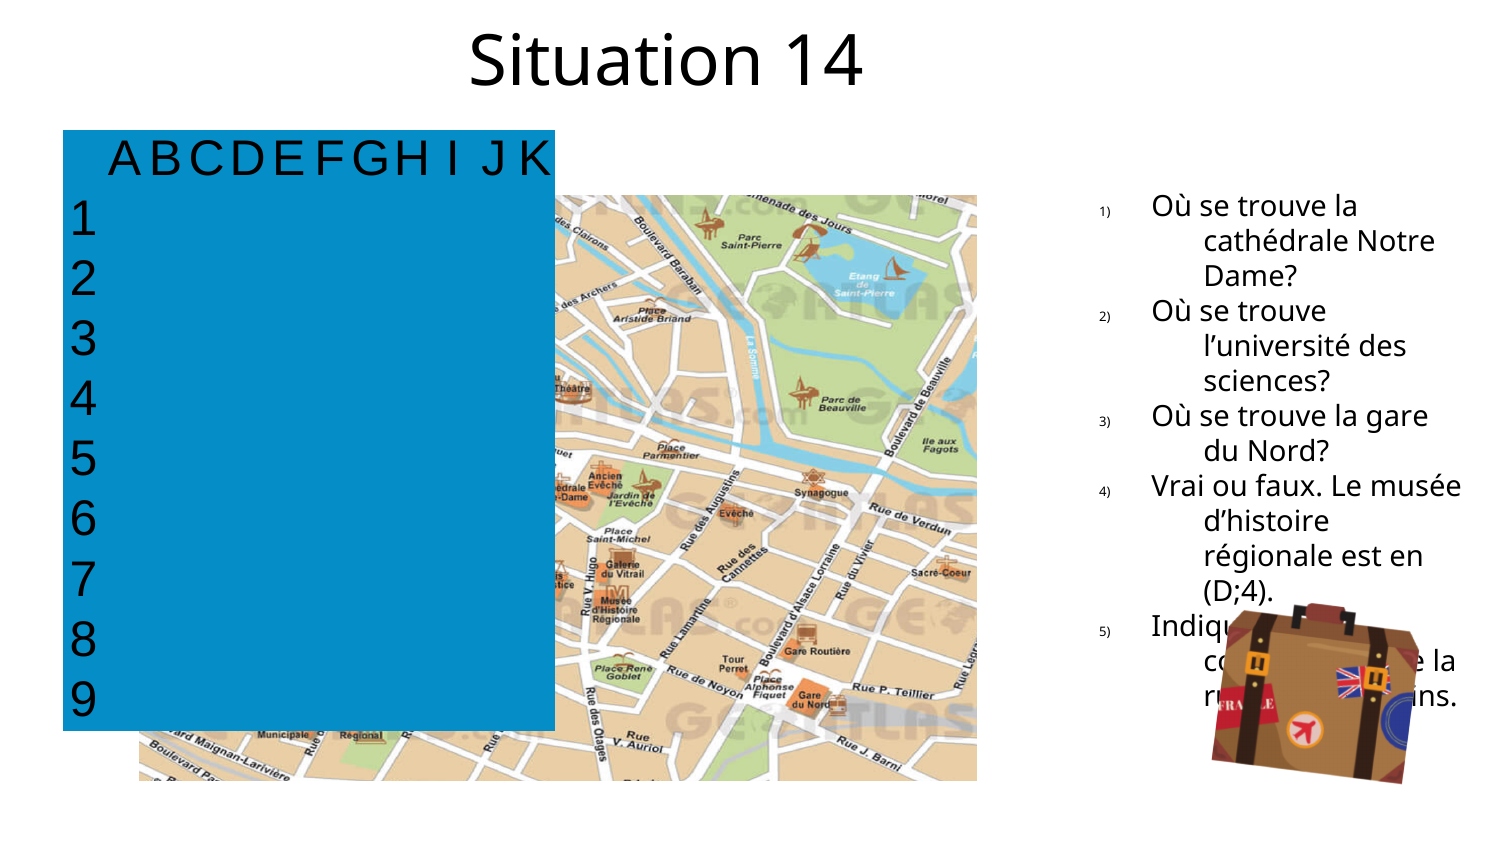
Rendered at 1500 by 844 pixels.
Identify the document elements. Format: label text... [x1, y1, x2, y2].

table_cell [391, 311, 432, 371]
table_cell [391, 371, 432, 431]
table_cell 2 [63, 250, 104, 311]
table_cell [432, 611, 473, 671]
table_cell [432, 250, 473, 311]
table_cell [473, 311, 514, 371]
table_cell [186, 311, 227, 371]
table_cell [473, 371, 514, 431]
table_cell 9 [63, 671, 104, 731]
table_cell [268, 611, 309, 671]
table_cell [432, 311, 473, 371]
table_header F [309, 130, 350, 190]
table_cell [473, 551, 514, 611]
table_cell [309, 311, 350, 371]
table_header E [268, 130, 309, 190]
table_cell [145, 250, 186, 311]
table_cell [391, 551, 432, 611]
table_cell [145, 491, 186, 551]
table_cell [473, 250, 514, 311]
table_cell [186, 491, 227, 551]
table_cell [145, 431, 186, 491]
table_cell [145, 311, 186, 371]
table_cell [104, 371, 145, 431]
table_cell [268, 671, 309, 731]
table_cell [186, 611, 227, 671]
text_box Où se trouve la cathédrale Notre Dame? Où se trouve l’université des sciences? Où se trouve la gare du Nord? Vrai ou faux. Le musée d’histoire régionale est en (D;4). Indique les coordonnées de la rue des Augustins. [1038, 172, 1482, 592]
text_box Situation 14 [453, 0, 1219, 117]
table_header C [186, 130, 227, 190]
table_cell [432, 491, 473, 551]
table_cell [350, 491, 391, 551]
table_cell [145, 611, 186, 671]
table_cell [350, 671, 391, 731]
table_header H [391, 130, 432, 190]
picture [139, 195, 977, 781]
table_cell [309, 190, 350, 250]
table_cell [268, 250, 309, 311]
table_cell [514, 311, 555, 371]
table_cell [514, 671, 555, 731]
table_cell [309, 431, 350, 491]
table_cell [227, 611, 268, 671]
table_cell [432, 671, 473, 731]
table_cell [350, 431, 391, 491]
table_cell [227, 551, 268, 611]
table_cell [350, 551, 391, 611]
table_header K [514, 130, 555, 190]
table_cell [309, 491, 350, 551]
table_cell [186, 371, 227, 431]
table_cell [391, 190, 432, 250]
table_cell [104, 190, 145, 250]
table_cell [432, 190, 473, 250]
table_cell [350, 311, 391, 371]
table_cell [186, 431, 227, 491]
picture [1172, 556, 1445, 815]
table_cell [514, 371, 555, 431]
table_cell 5 [63, 431, 104, 491]
table_cell [104, 611, 145, 671]
table_header J [473, 130, 514, 190]
table_cell [309, 611, 350, 671]
table_header G [350, 130, 391, 190]
table_cell [104, 551, 145, 611]
table_cell [309, 371, 350, 431]
table_cell [514, 491, 555, 551]
table_cell [186, 190, 227, 250]
table_cell 3 [63, 311, 104, 371]
table_cell [227, 371, 268, 431]
table_cell [309, 250, 350, 311]
table_cell 4 [63, 371, 104, 431]
table_cell [145, 551, 186, 611]
table_cell [350, 190, 391, 250]
table_cell [227, 491, 268, 551]
table_cell [309, 671, 350, 731]
table_cell [473, 671, 514, 731]
table_cell [145, 671, 186, 731]
table_cell [391, 431, 432, 491]
table_cell [514, 611, 555, 671]
table_cell [514, 250, 555, 311]
table_cell [268, 311, 309, 371]
table_cell [391, 671, 432, 731]
table_cell [391, 491, 432, 551]
table_cell [227, 671, 268, 731]
table_cell [104, 671, 145, 731]
table_cell [473, 491, 514, 551]
table_cell [268, 551, 309, 611]
table_cell [227, 250, 268, 311]
table_cell [268, 190, 309, 250]
table_header D [227, 130, 268, 190]
table_cell [268, 371, 309, 431]
table_cell [268, 491, 309, 551]
table_cell [227, 311, 268, 371]
table_cell [514, 190, 555, 250]
table_header I [432, 130, 473, 190]
table_cell [104, 491, 145, 551]
table_cell [145, 371, 186, 431]
table_cell [227, 431, 268, 491]
table_cell [473, 431, 514, 491]
table_cell 1 [63, 190, 104, 250]
table_cell 6 [63, 491, 104, 551]
table_cell [350, 611, 391, 671]
table_cell [186, 551, 227, 611]
table_cell [186, 671, 227, 731]
table_cell [268, 431, 309, 491]
table_cell [350, 250, 391, 311]
table_cell [309, 551, 350, 611]
table_cell [432, 371, 473, 431]
table_cell [391, 250, 432, 311]
table_cell 8 [63, 611, 104, 671]
table_header B [145, 130, 186, 190]
table_cell [473, 190, 514, 250]
table_cell [391, 611, 432, 671]
table_header [63, 130, 104, 190]
table_cell [432, 431, 473, 491]
table_cell 7 [63, 551, 104, 611]
table_cell [227, 190, 268, 250]
table_cell [104, 431, 145, 491]
table_cell [514, 431, 555, 491]
table_cell [473, 611, 514, 671]
table_cell [432, 551, 473, 611]
table_cell [186, 250, 227, 311]
table_cell [514, 551, 555, 611]
table_header A [104, 130, 145, 190]
table_cell [104, 311, 145, 371]
table_cell [104, 250, 145, 311]
table_cell [145, 190, 186, 250]
table_cell [350, 371, 391, 431]
